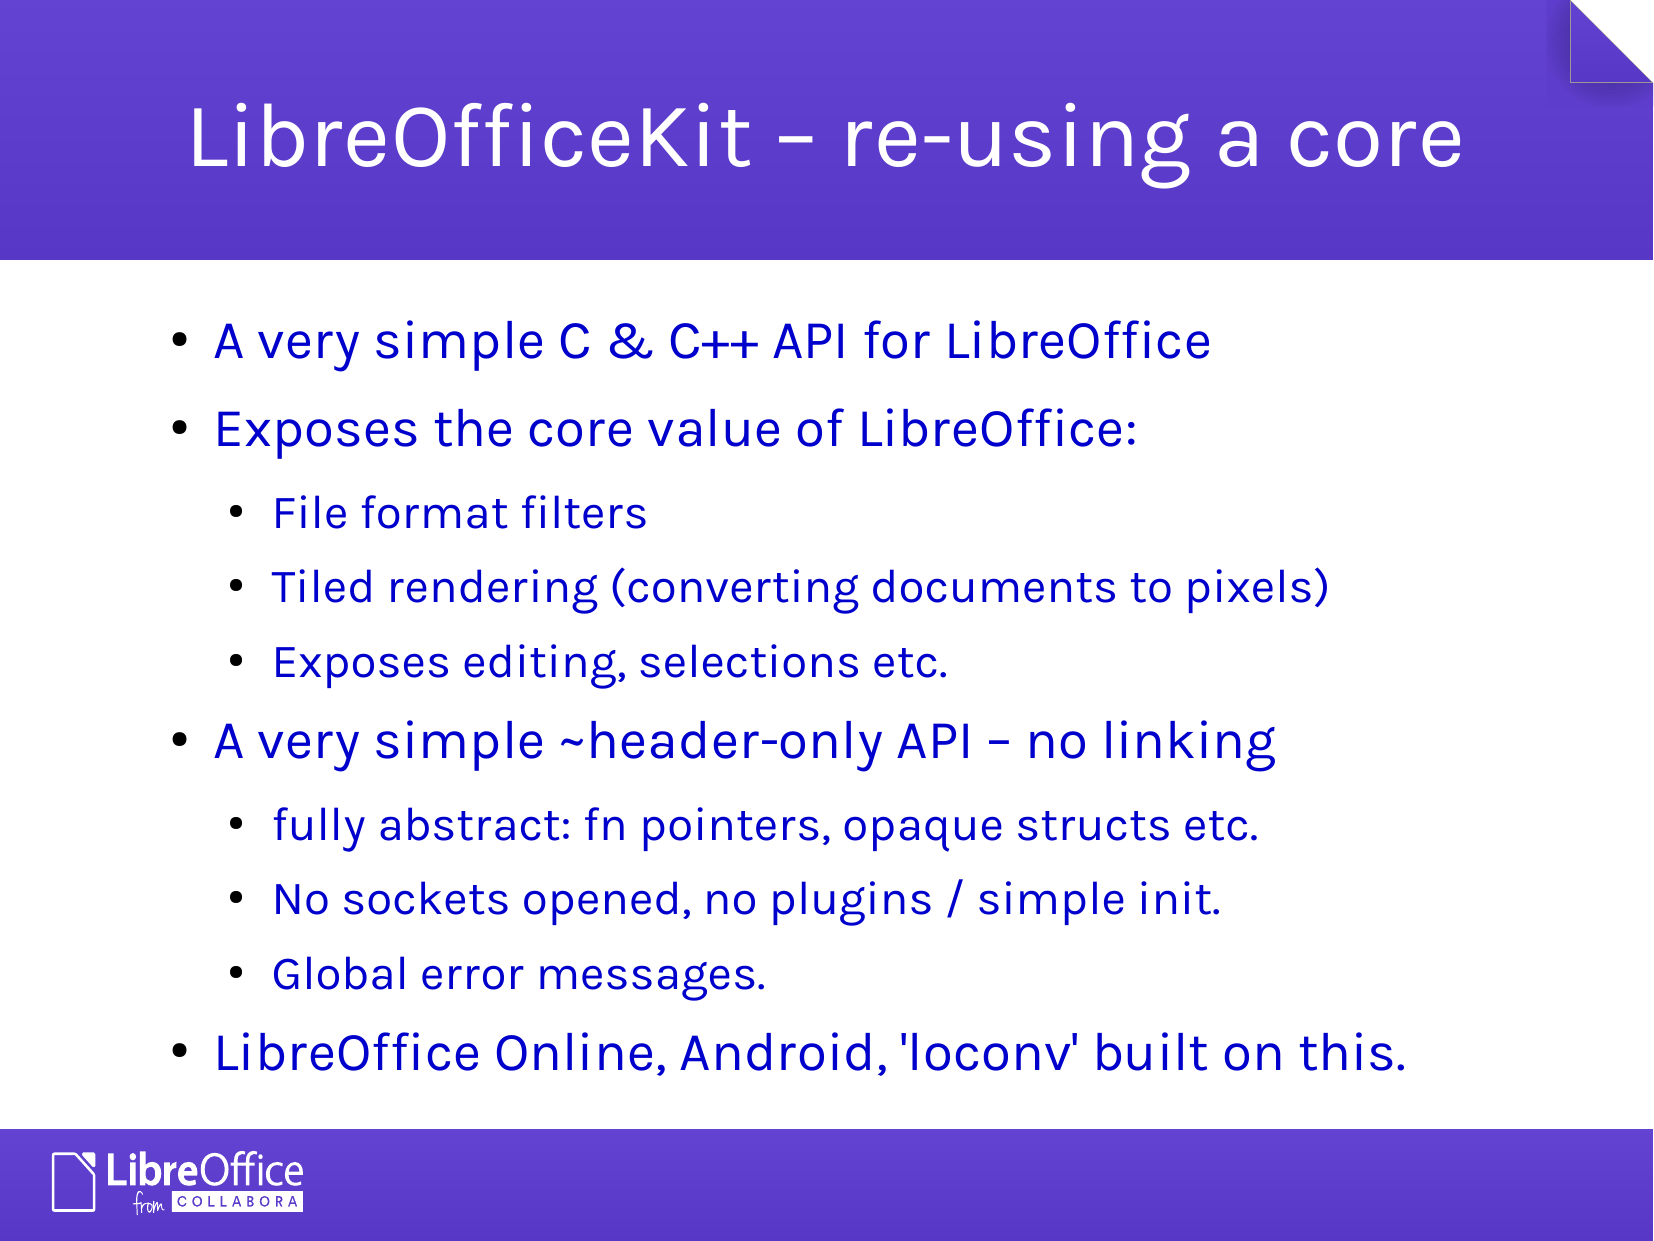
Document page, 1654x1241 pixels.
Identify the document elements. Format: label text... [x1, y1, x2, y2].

title LibreOfficeKit – re-using a core [165, 70, 1488, 201]
list A very simple C & C++ API for LibreOffice Exposes the core value of LibreOffice: File format filters Tiled rendering (converting documents to pixels) Exposes editing, selections etc. A very simple ~header-only API – no linking fully abstract: fn pointers, opaque structs etc. No sockets opened, no plugins / simple init. Global error messages. LibreOffice Online, Android, 'loconv' built on this. [155, 308, 1535, 1087]
